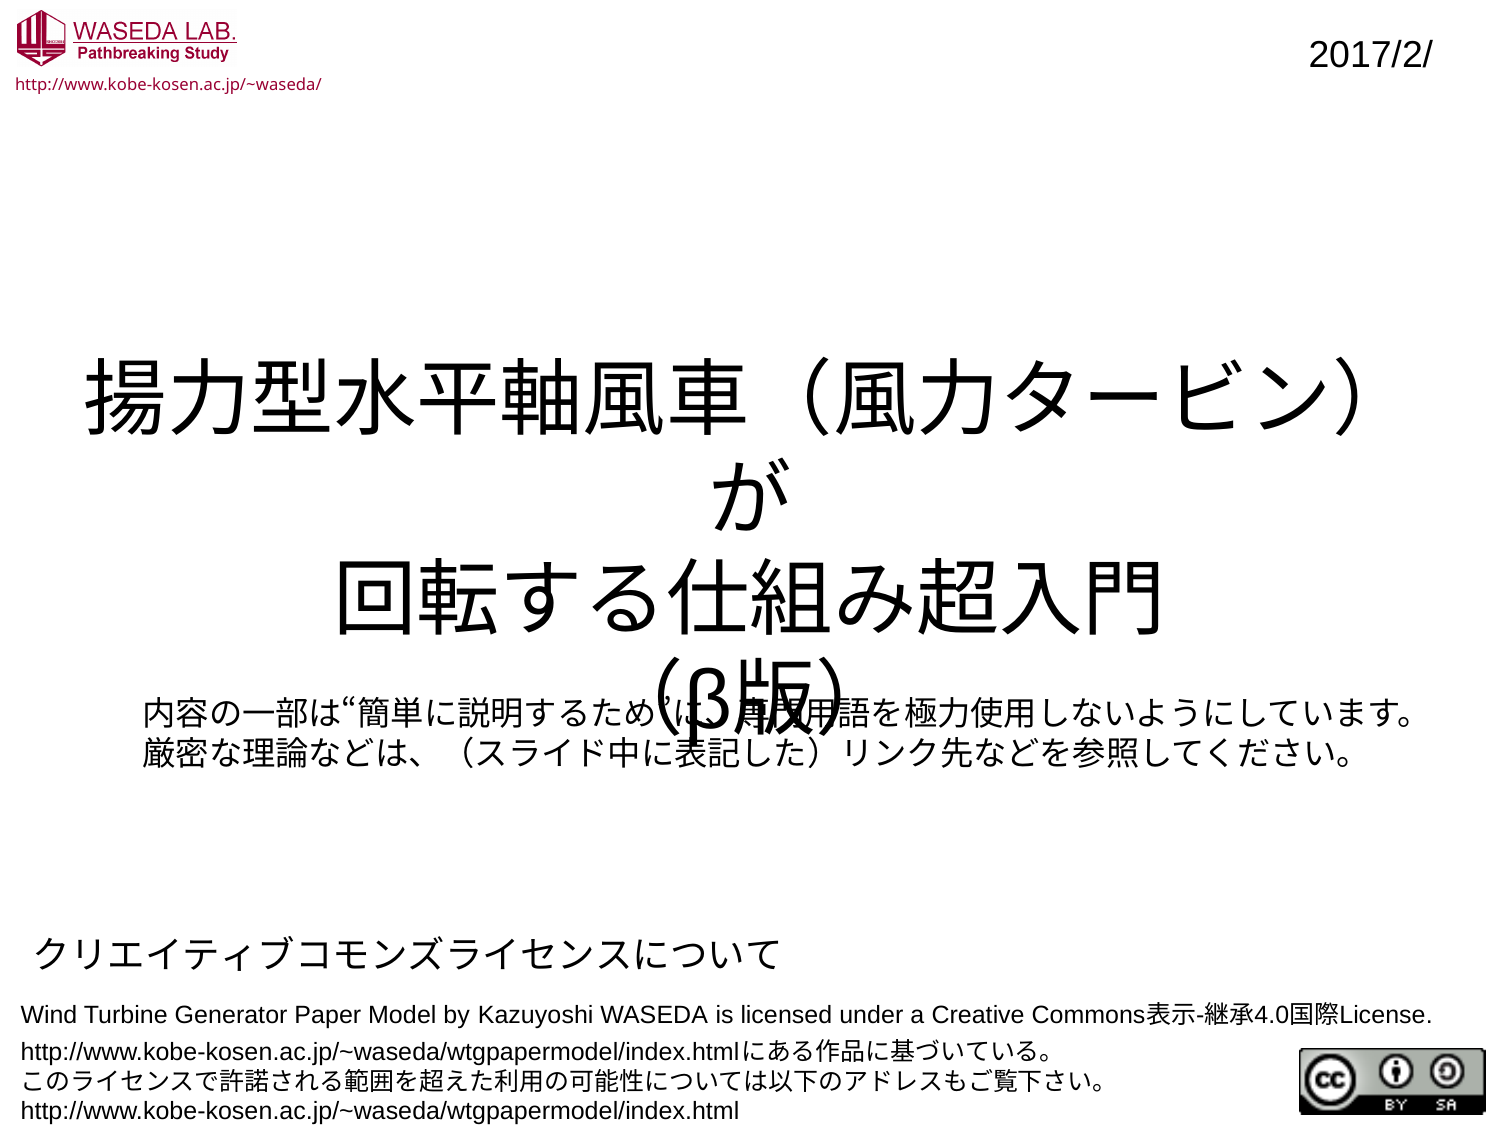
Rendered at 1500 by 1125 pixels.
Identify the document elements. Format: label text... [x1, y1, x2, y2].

picture [17, 9, 237, 66]
text_box http://www.kobe-kosen.ac.jp/~waseda/ [0, 66, 338, 101]
text_box 2017/2/ [1293, 31, 1448, 82]
text_box 内容の一部は“簡単に説明するため”に、専門用語を極力使用しないようにしています。 厳密な理論などは、（スライド中に表記した）リンク先などを参照してください。 [128, 692, 1447, 780]
subtitle クリエイティブコモンズライセンスについて [17, 928, 1483, 988]
text_box Wind Turbine Generator Paper Model by Kazuyoshi WASEDA is licensed under a Creative Commons表示-継承4.0国際License. http://www.kobe-kosen.ac.jp/~waseda/wtgpapermodel/index.htmlにある作品に基づいている。 このライセンスで許諾される範囲を超えた利用の可能性については以下のアドレスもご覧下さい。 http://www.kobe-kosen.ac.jp/~waseda/wtgpapermodel/index.html [6, 991, 1500, 1125]
title 揚力型水平軸風車（風力タービン）が 回転する仕組み超入門 （β版） [64, 338, 1435, 580]
